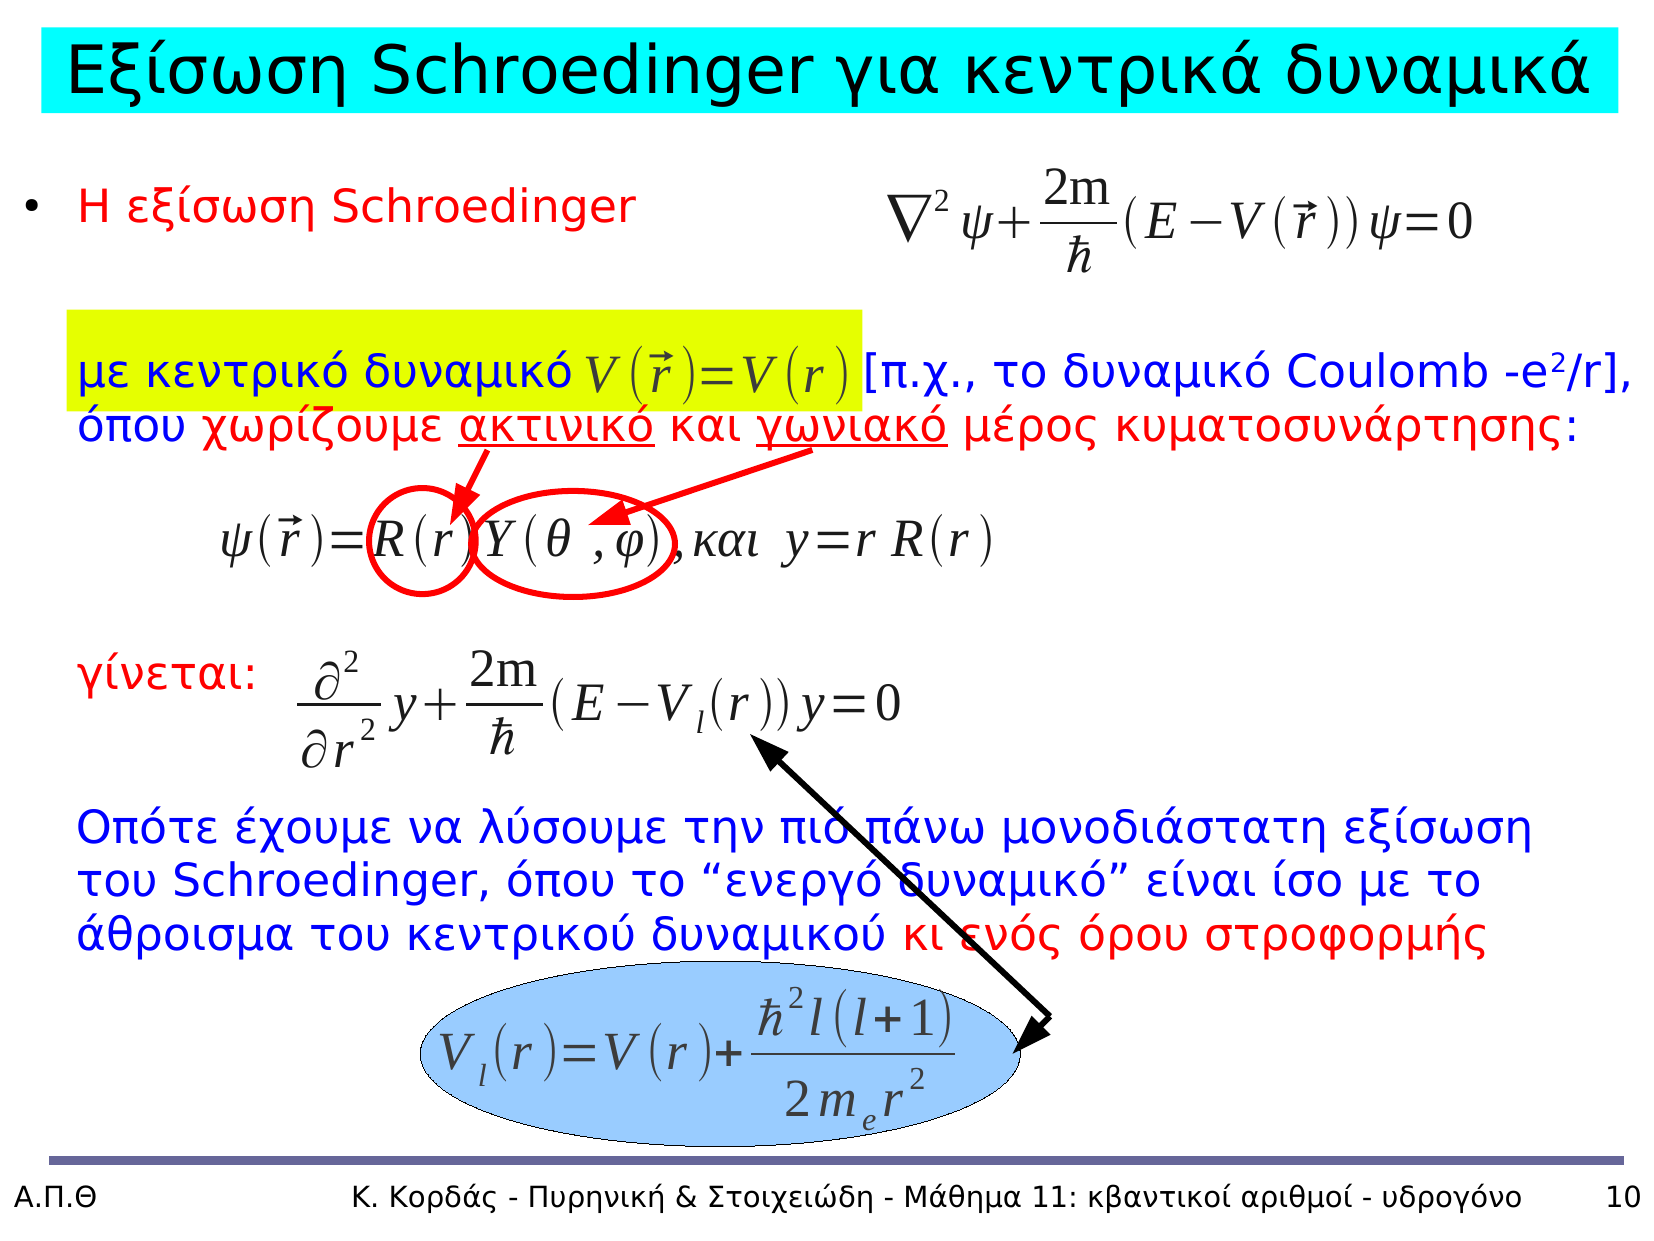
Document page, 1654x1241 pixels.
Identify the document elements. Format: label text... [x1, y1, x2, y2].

chart [570, 341, 863, 407]
list Η εξίσωση Schroedinger με κεντρικό δυναμικό [π.χ., το δυναμικό Coulomb -e2/r], όπου χωρίζουμε ακτινικό και γωνιακό μέρος κυματοσυνάρτησης: γίνεται: [5, 179, 1651, 1142]
chart [870, 154, 1486, 283]
title Εξίσωση Schroedinger για κεντρικά δυναμικά [41, 27, 1619, 114]
text_box [626, 1142, 814, 1147]
